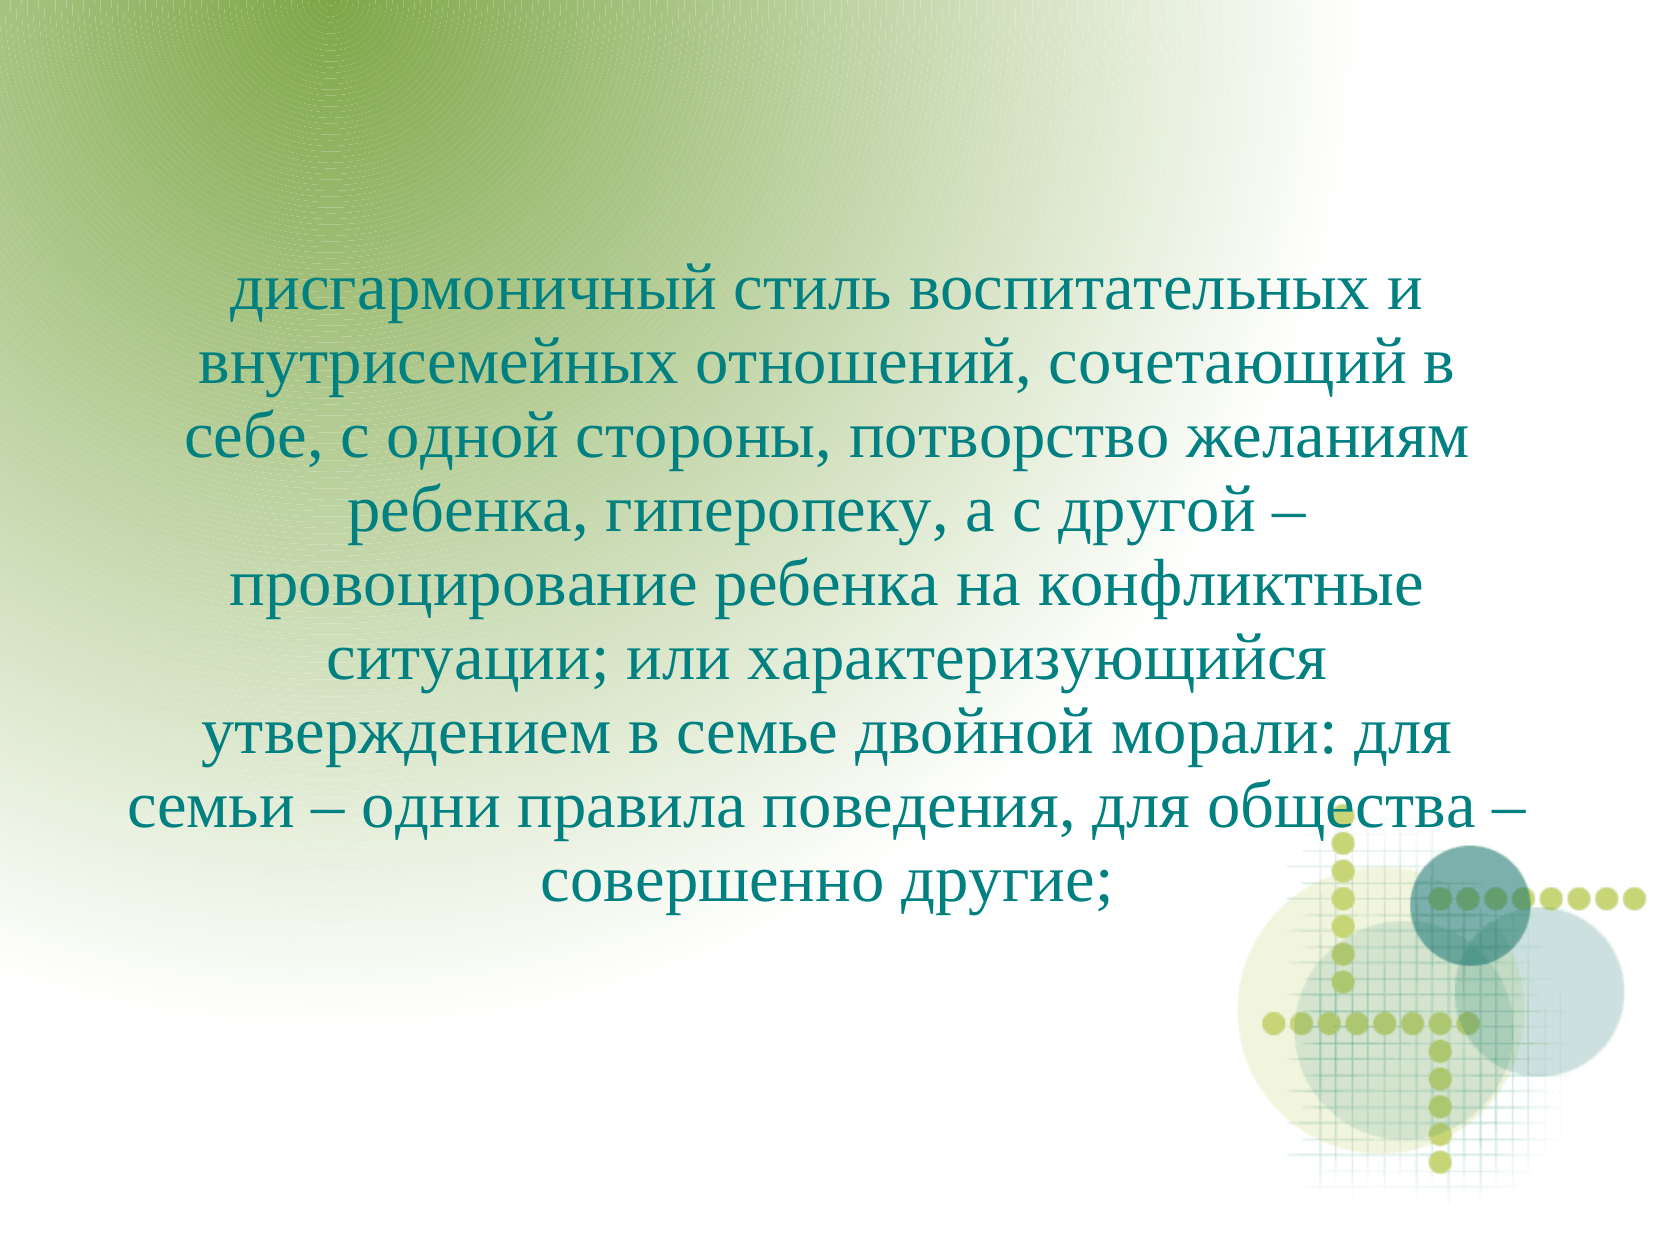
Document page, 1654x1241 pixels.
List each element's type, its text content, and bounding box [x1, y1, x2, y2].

picture [1224, 792, 1654, 1211]
subtitle дисгармоничный стиль воспитательных и внутрисемейных отношений, сочетающий в себе, с одной стороны, потворство желаниям ребенка, гиперопеку, а с другой – провоцирование ребенка на конфликтные ситуации; или характеризующийся утверждением в семье двойной морали: для семьи – одни правила поведения, для общества – совершенно другие; [121, 102, 1534, 1126]
